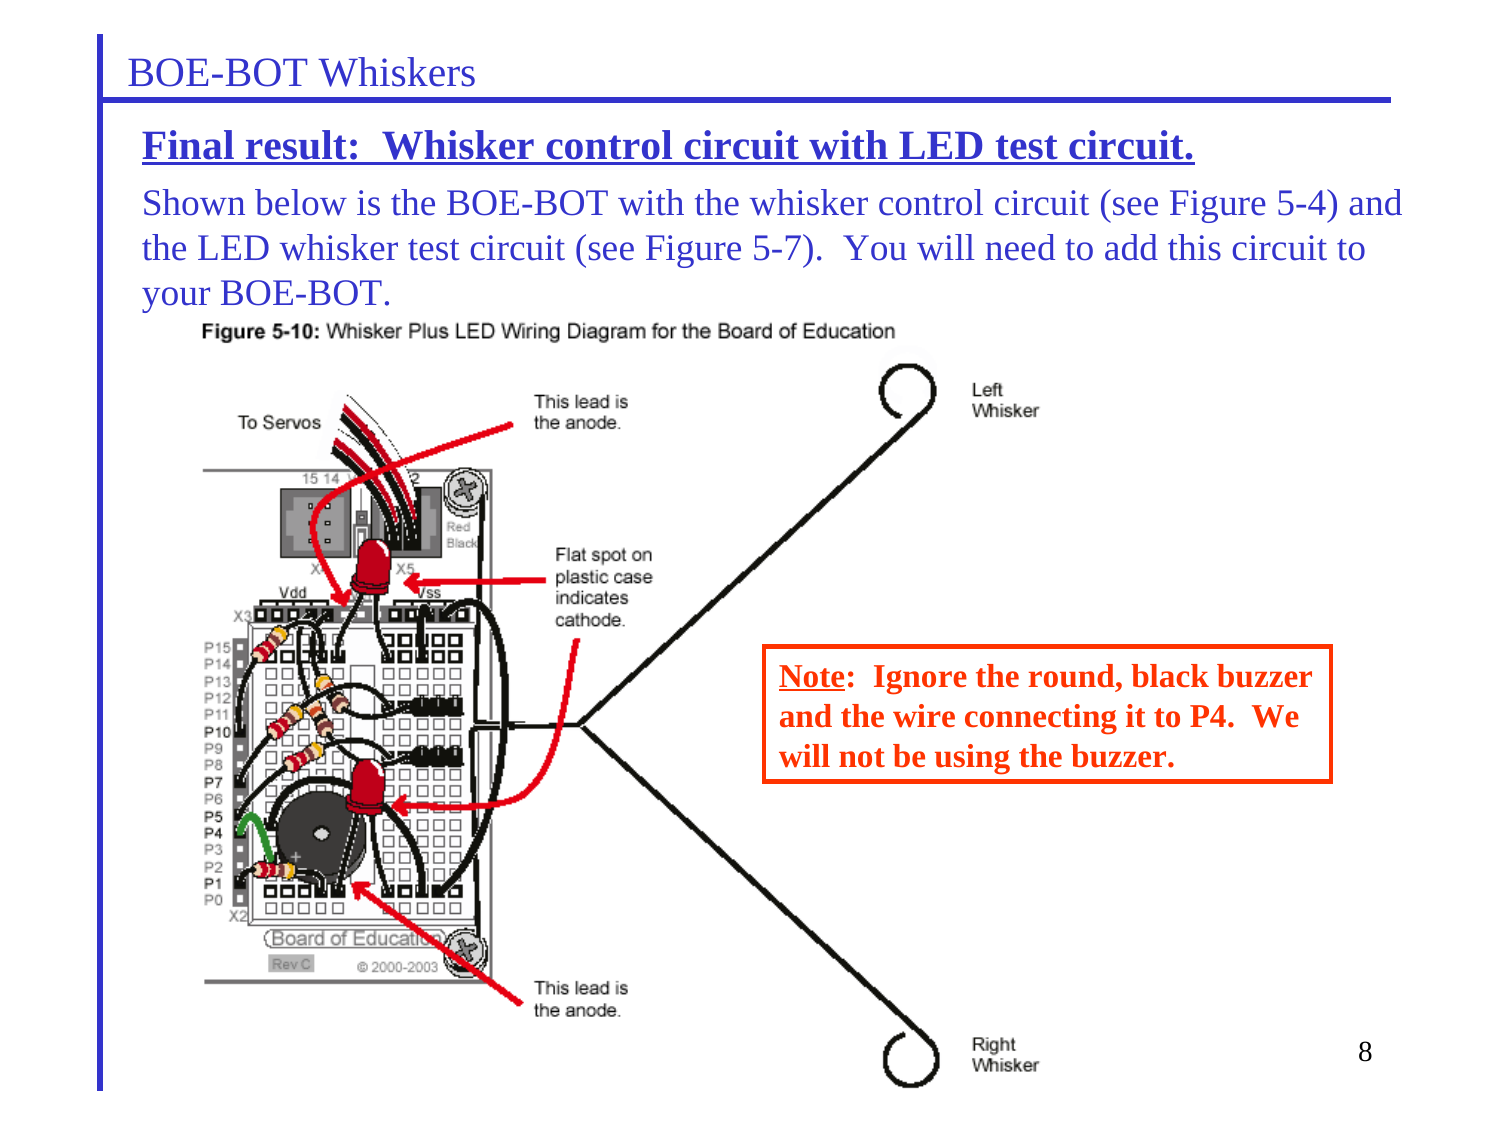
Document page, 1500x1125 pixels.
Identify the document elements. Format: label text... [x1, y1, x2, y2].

text_box Final result: Whisker control circuit with LED test circuit. Shown below is the BOE-BOT with the whisker control circuit (see Figure 5-4) and the LED whisker test circuit (see Figure 5-7). You will need to add this circuit to your BOE-BOT. [127, 110, 1455, 315]
picture [166, 311, 1069, 1094]
text_box Note: Ignore the round, black buzzer and the wire connecting it to P4. We will not be using the buzzer. [764, 646, 1332, 782]
text_box <number> [1074, 1025, 1388, 1101]
text_box BOE-BOT Whiskers [112, 37, 1450, 88]
